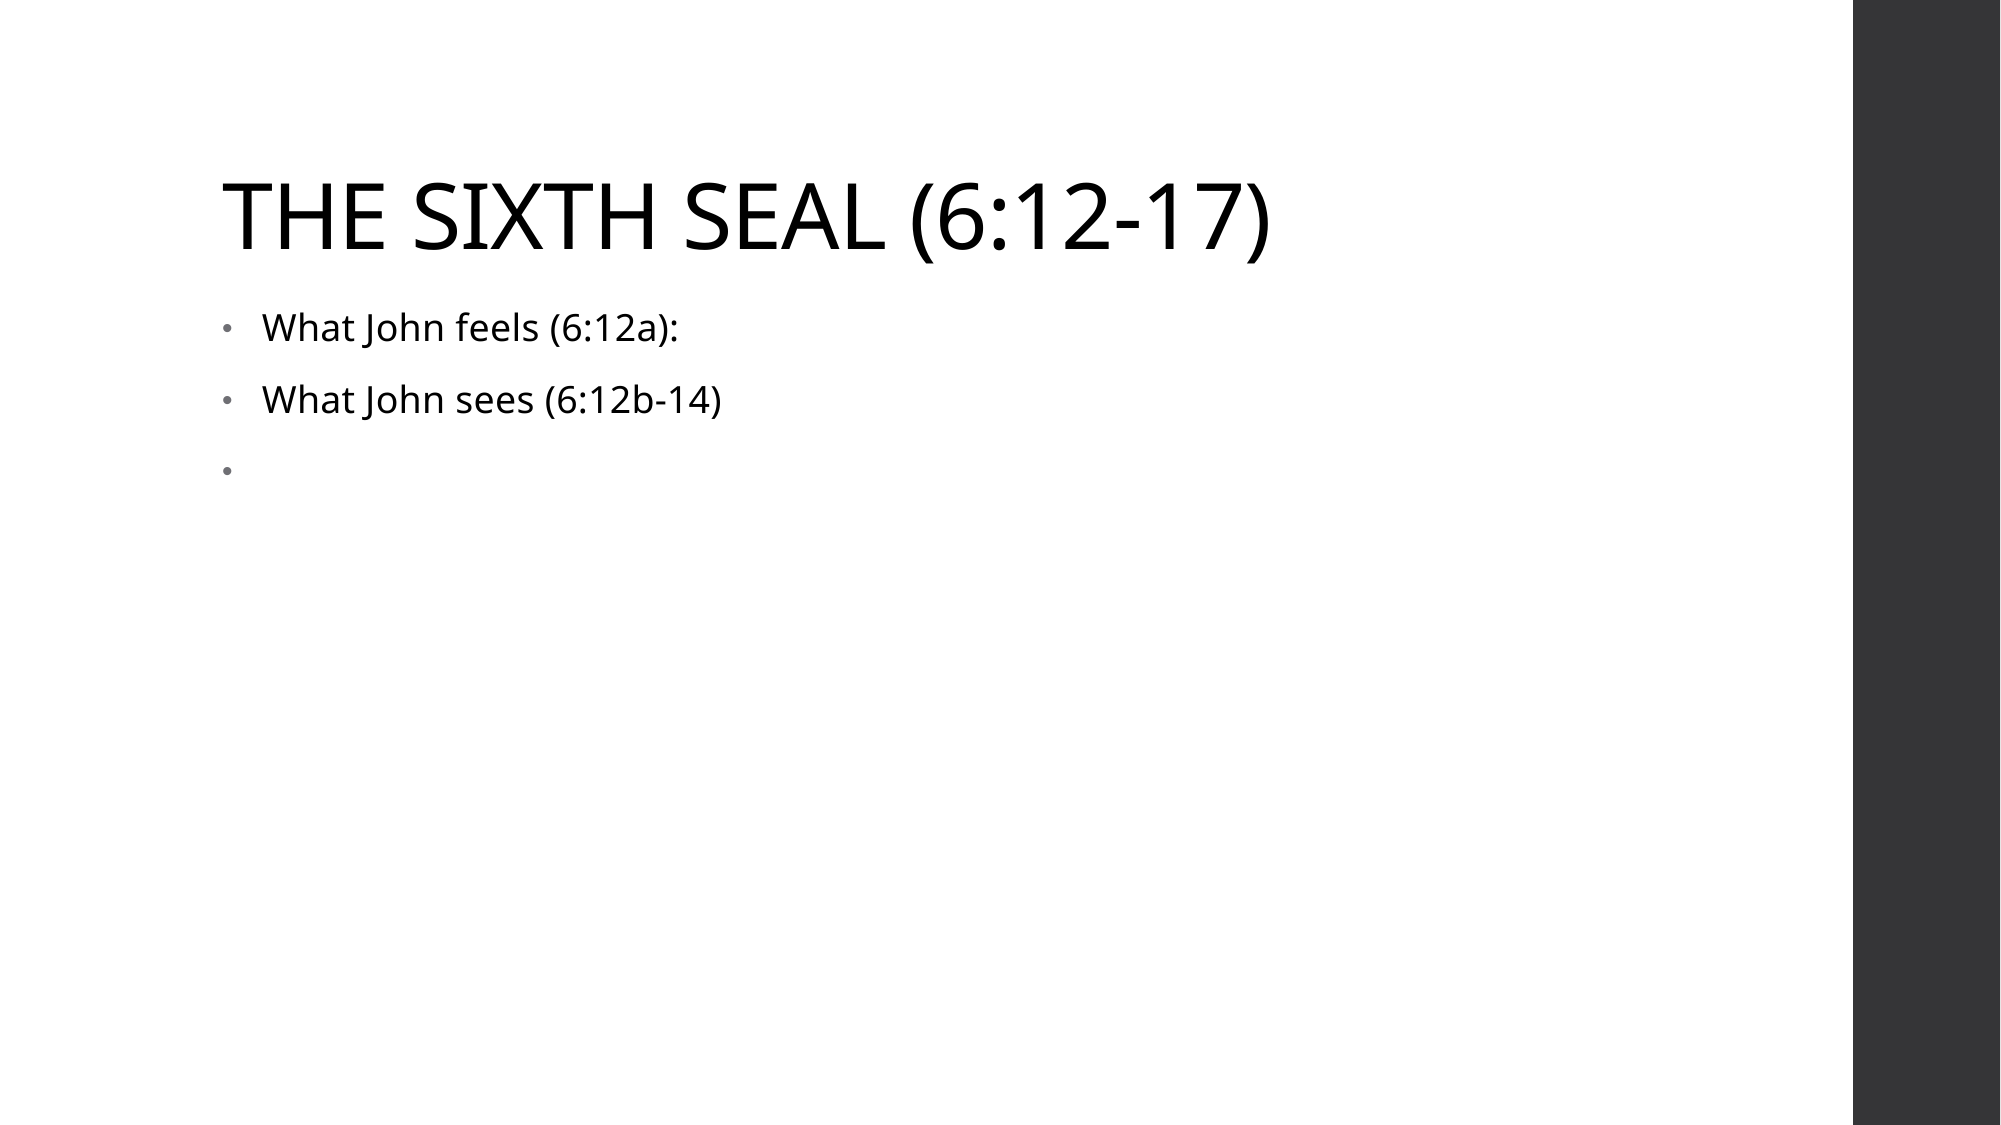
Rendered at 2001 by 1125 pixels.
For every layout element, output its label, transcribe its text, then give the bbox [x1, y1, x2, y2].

list What John feels (6:12a): What John sees (6:12b-14) [206, 299, 1617, 1014]
title THE SIXTH SEAL (6:12-17) [206, 60, 1797, 278]
